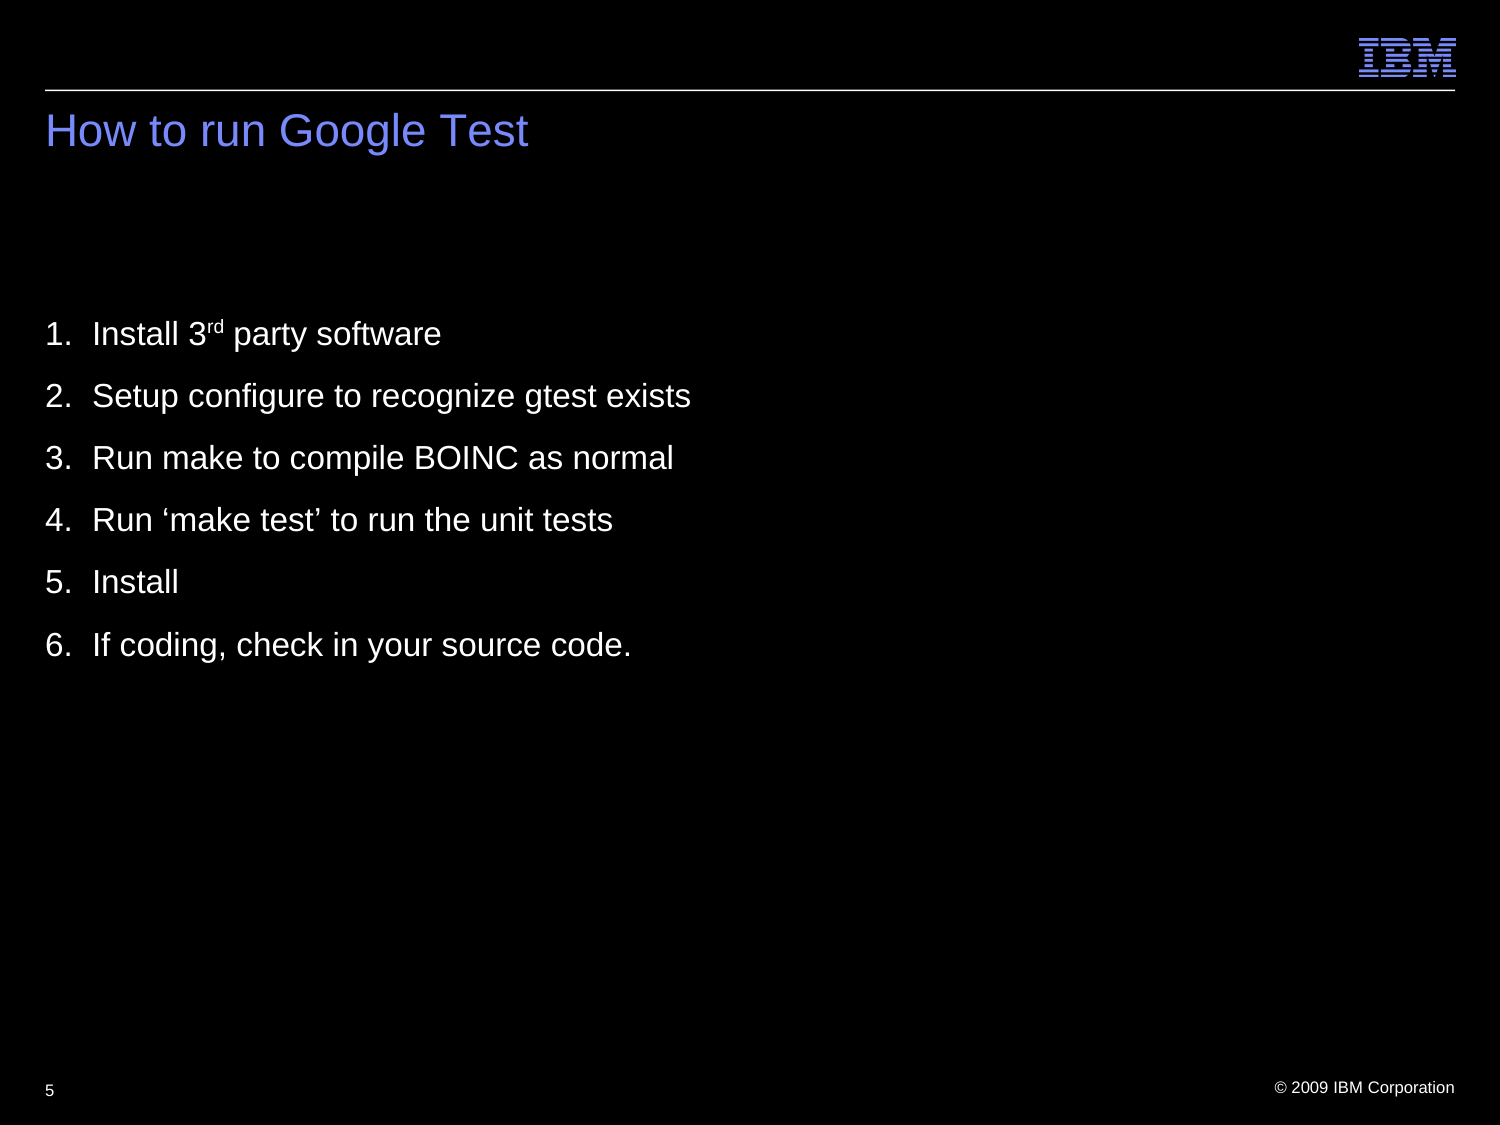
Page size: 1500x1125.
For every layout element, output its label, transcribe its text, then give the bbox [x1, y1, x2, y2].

list Install 3rd party software Setup configure to recognize gtest exists Run make to compile BOINC as normal Run ‘make test’ to run the unit tests Install If coding, check in your source code. [30, 307, 1456, 1043]
picture [1359, 37, 1456, 77]
title How to run Google Test [30, 97, 1456, 203]
